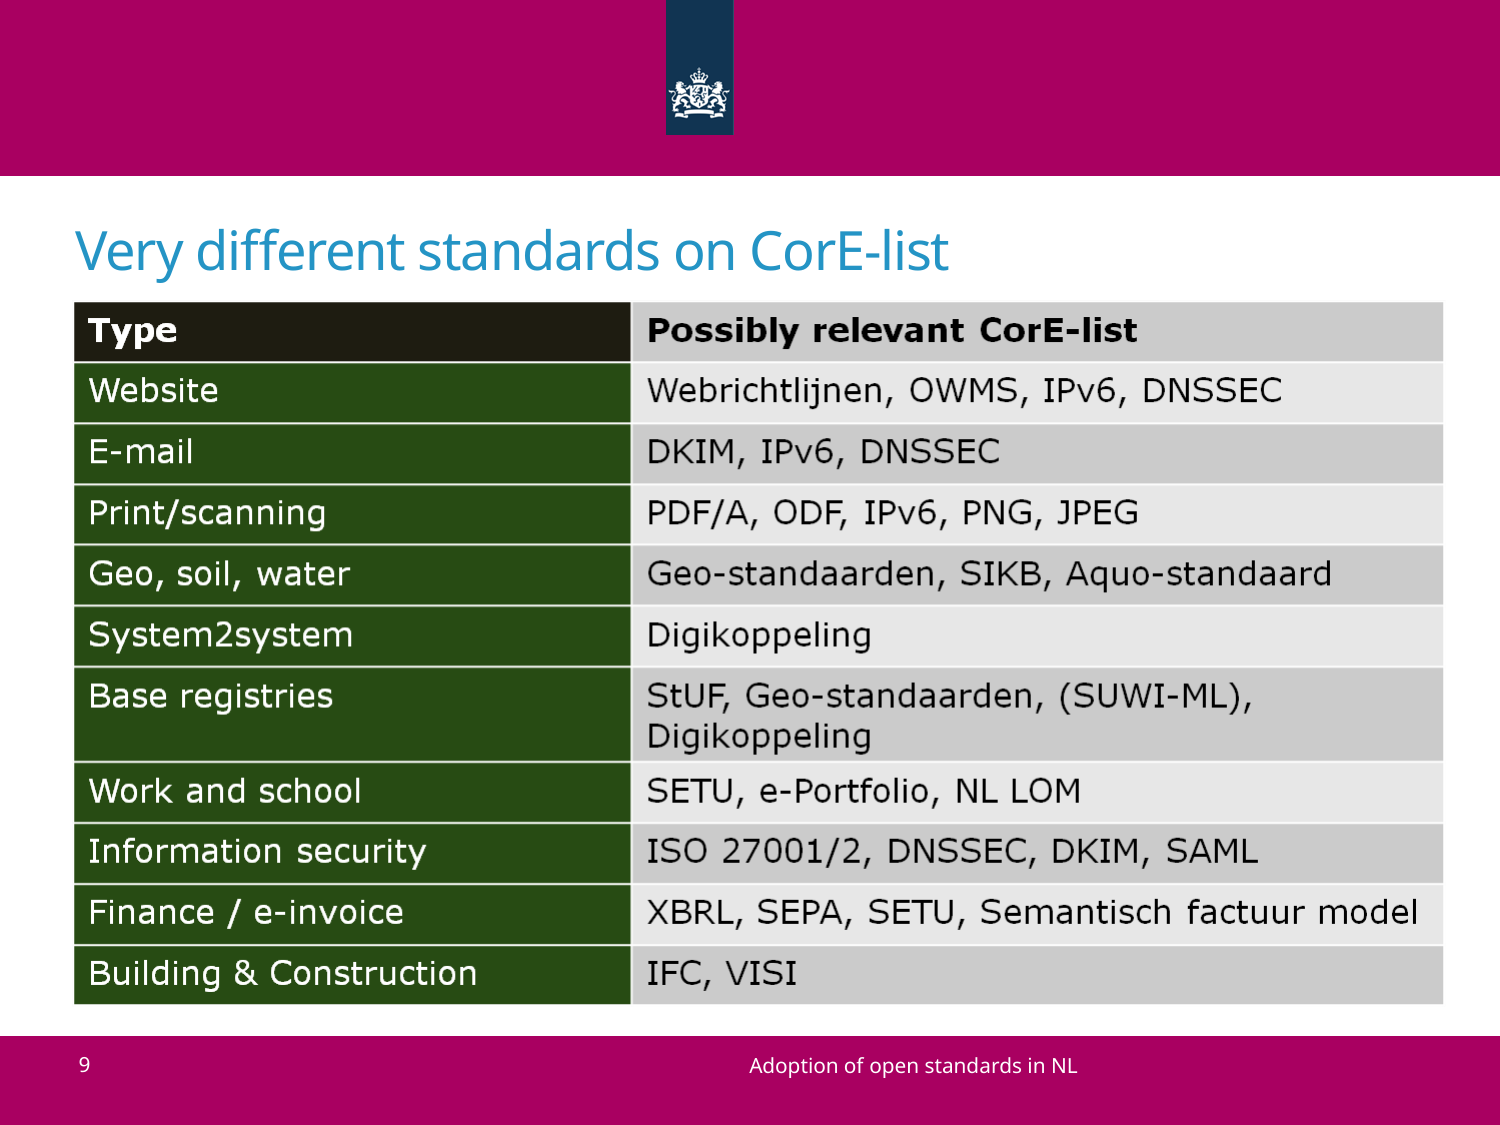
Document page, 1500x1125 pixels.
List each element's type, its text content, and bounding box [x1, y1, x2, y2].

picture [61, 289, 1456, 1018]
text_box <number> [63, 1043, 181, 1104]
text_box Adoption of open standards in NL [734, 1044, 1418, 1092]
picture [666, 0, 734, 135]
title Very different standards on CorE-list [60, 202, 1348, 297]
